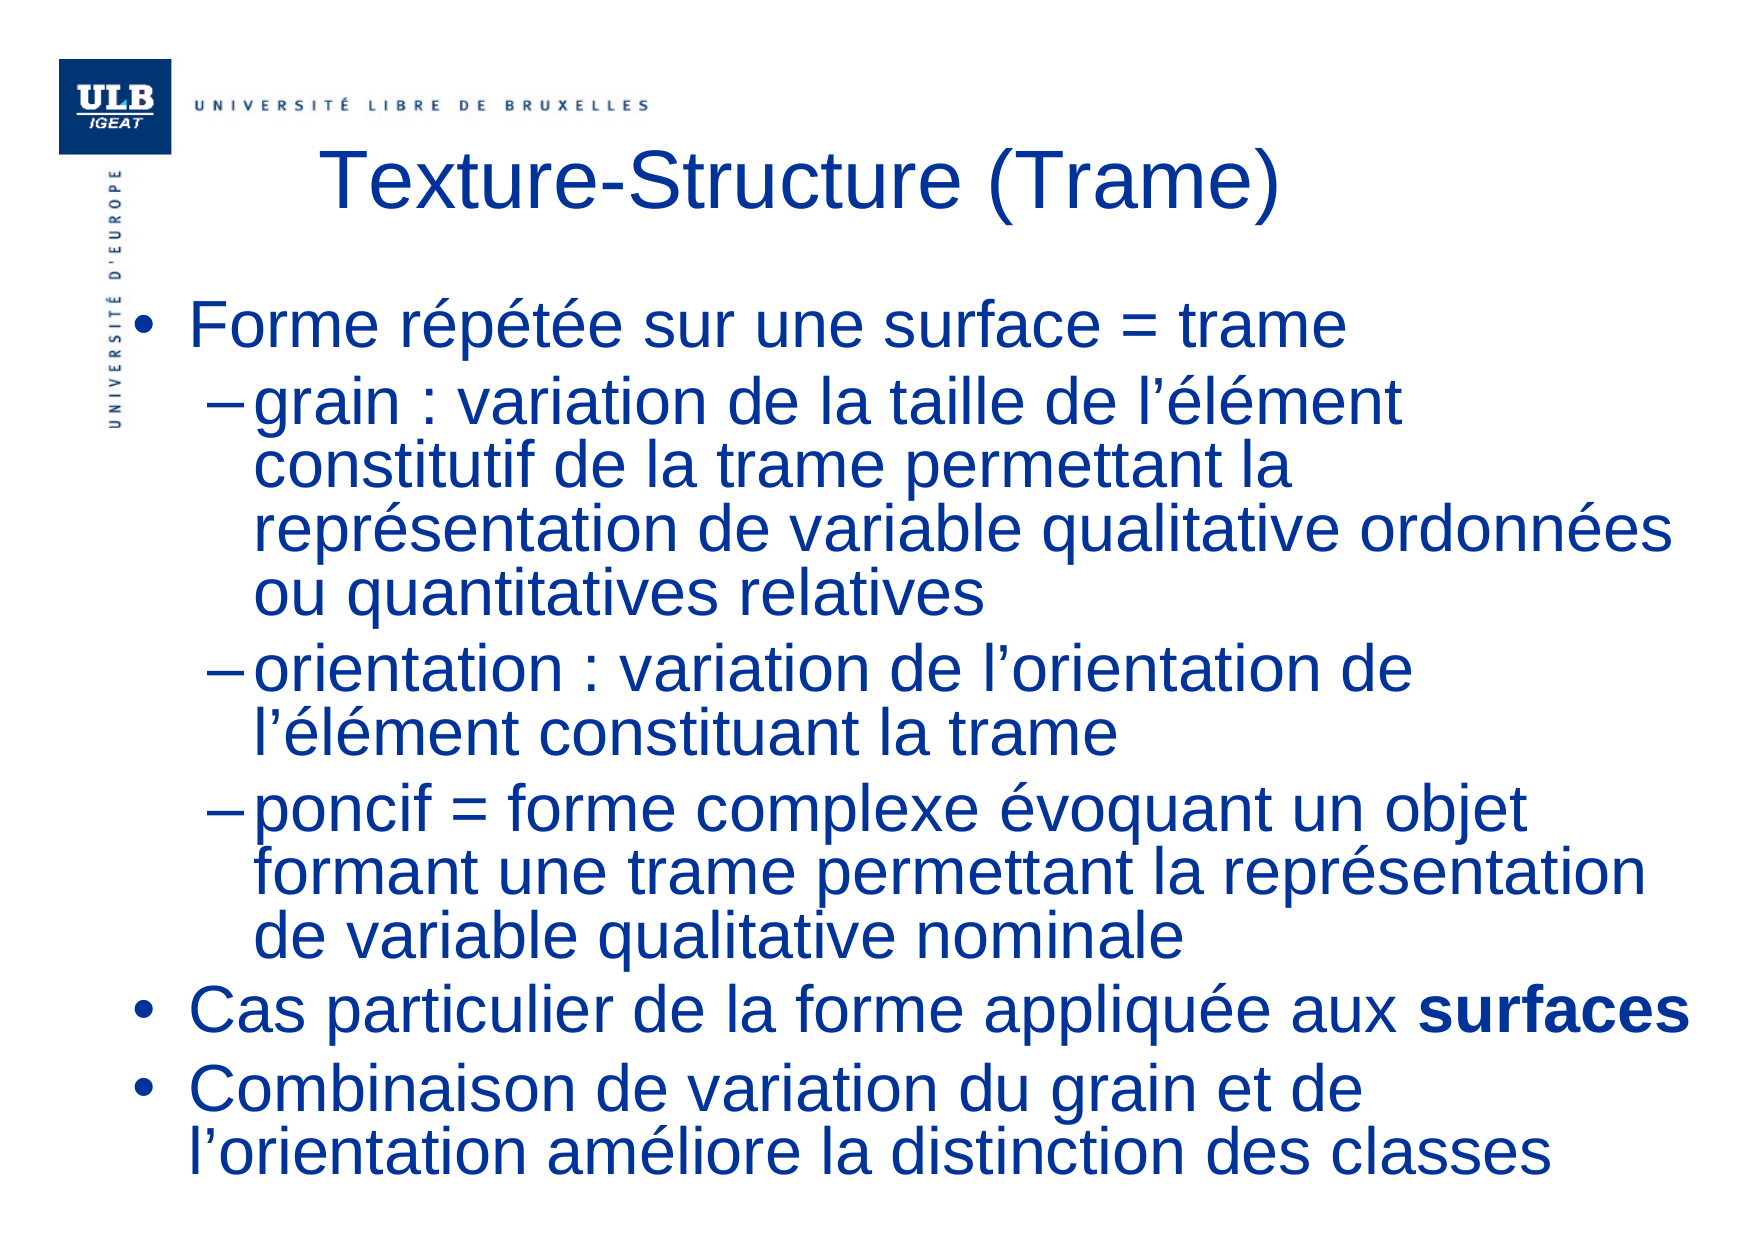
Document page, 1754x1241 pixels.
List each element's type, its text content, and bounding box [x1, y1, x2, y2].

title Texture-Structure (Trame) [132, 99, 1469, 270]
picture [59, 59, 1695, 1182]
list Forme répétée sur une surface = trame grain : variation de la taille de l’élément constitutif de la trame permettant la représentation de variable qualitative ordonnées ou quantitatives relatives orientation : variation de l’orientation de l’élément constituant la trame poncif = forme complexe évoquant un objet formant une trame permettant la représentation de variable qualitative nominale Cas particulier de la forme appliquée aux surfaces Combinaison de variation du grain et de l’orientation améliore la distinction des classes [132, 296, 1695, 1199]
